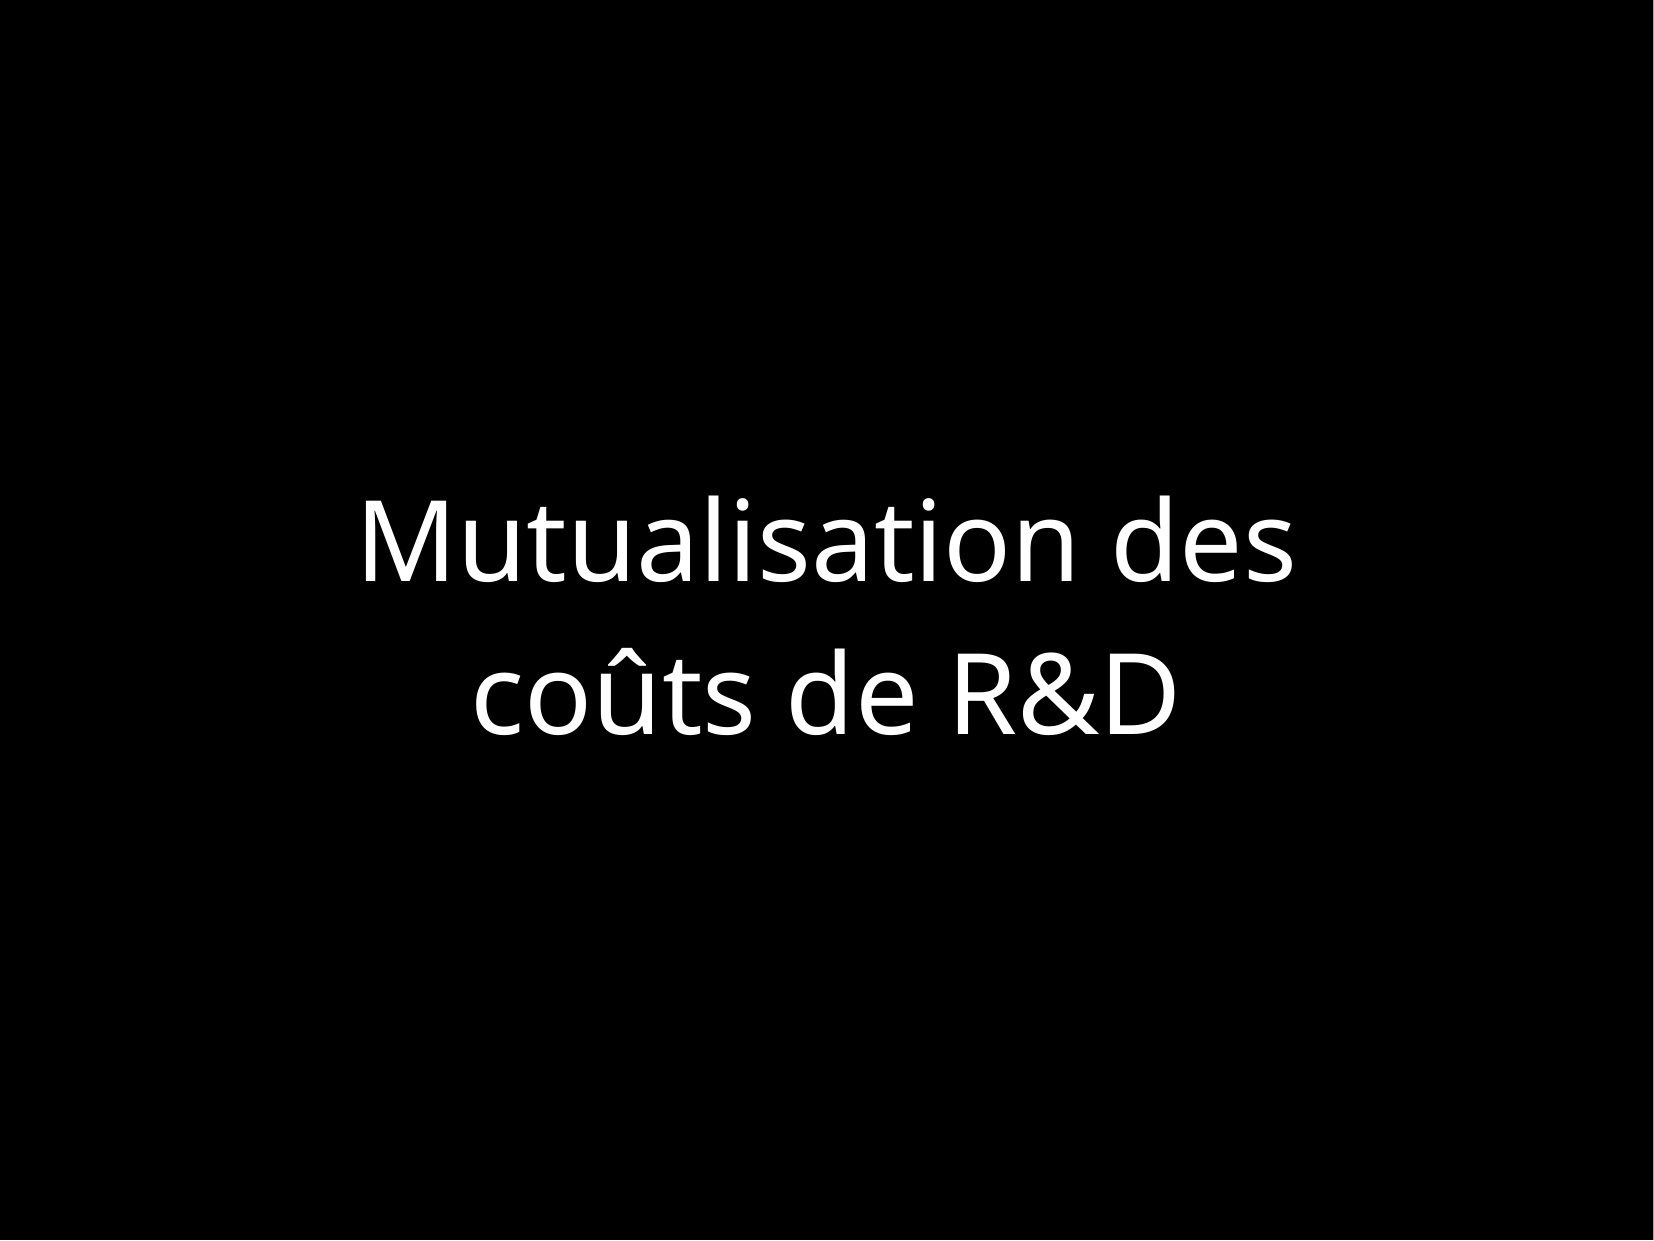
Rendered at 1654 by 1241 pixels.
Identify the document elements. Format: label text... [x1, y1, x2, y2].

title Mutualisation des coûts de R&D [82, 56, 1571, 1172]
